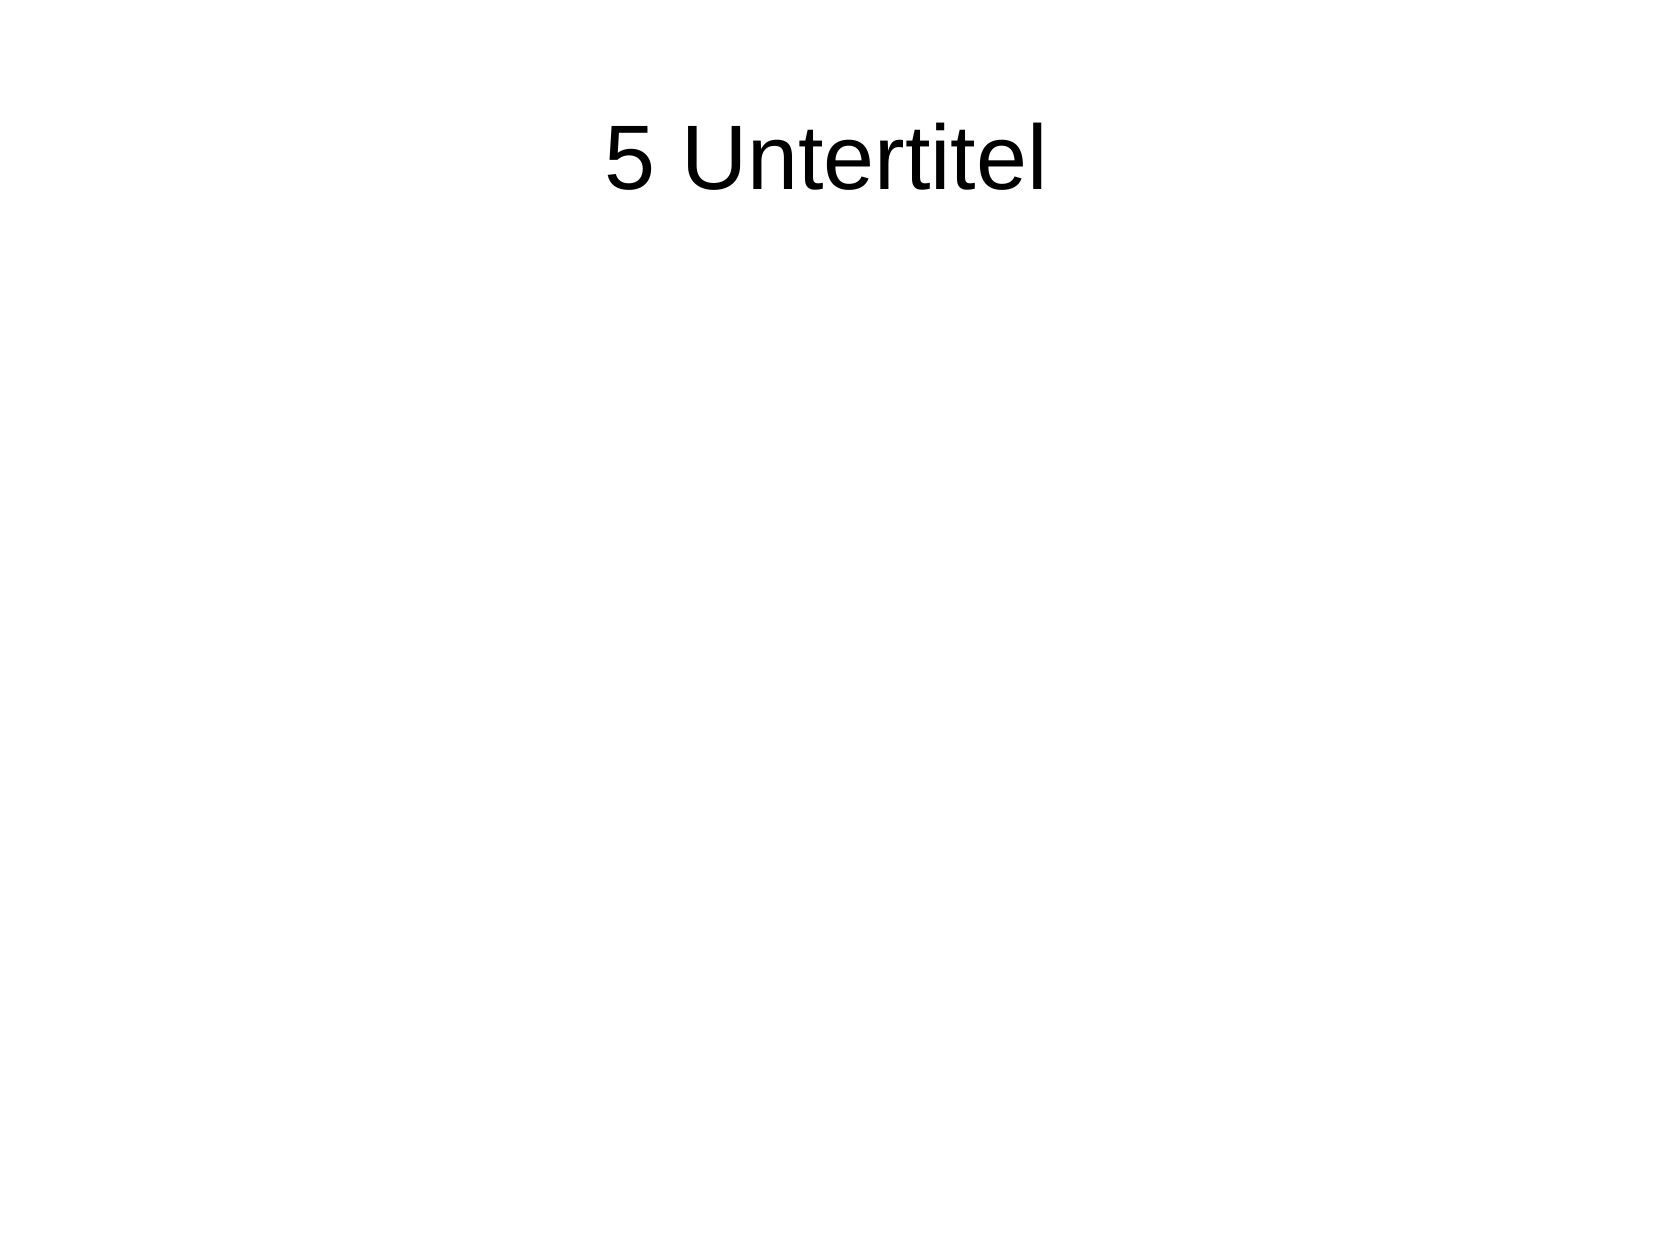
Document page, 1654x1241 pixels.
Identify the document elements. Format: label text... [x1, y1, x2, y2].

title 5 Untertitel [82, 49, 1571, 257]
